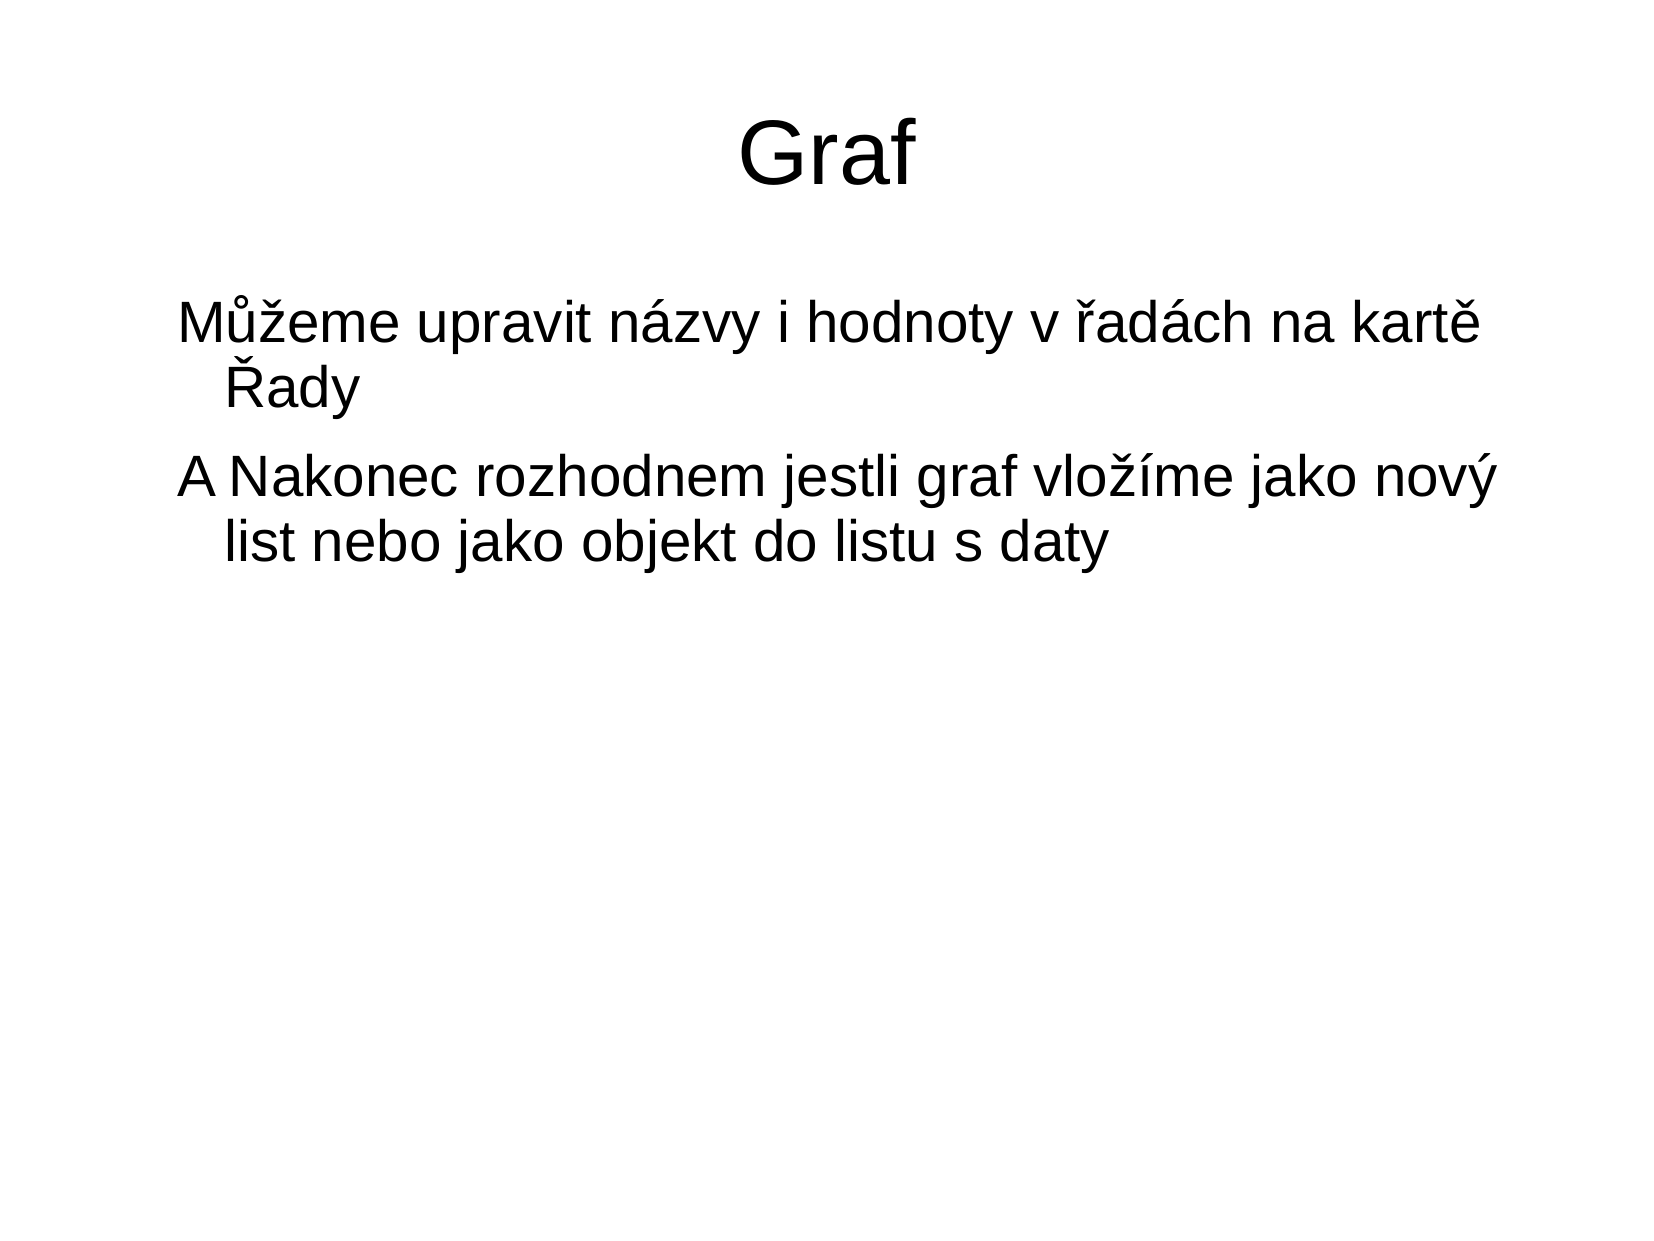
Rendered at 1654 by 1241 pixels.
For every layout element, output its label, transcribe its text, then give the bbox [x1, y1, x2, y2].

list Můžeme upravit názvy i hodnoty v řadách na kartě Řady A Nakonec rozhodnem jestli graf vložíme jako nový list nebo jako objekt do listu s daty [82, 290, 1571, 1094]
title Graf [82, 56, 1571, 250]
